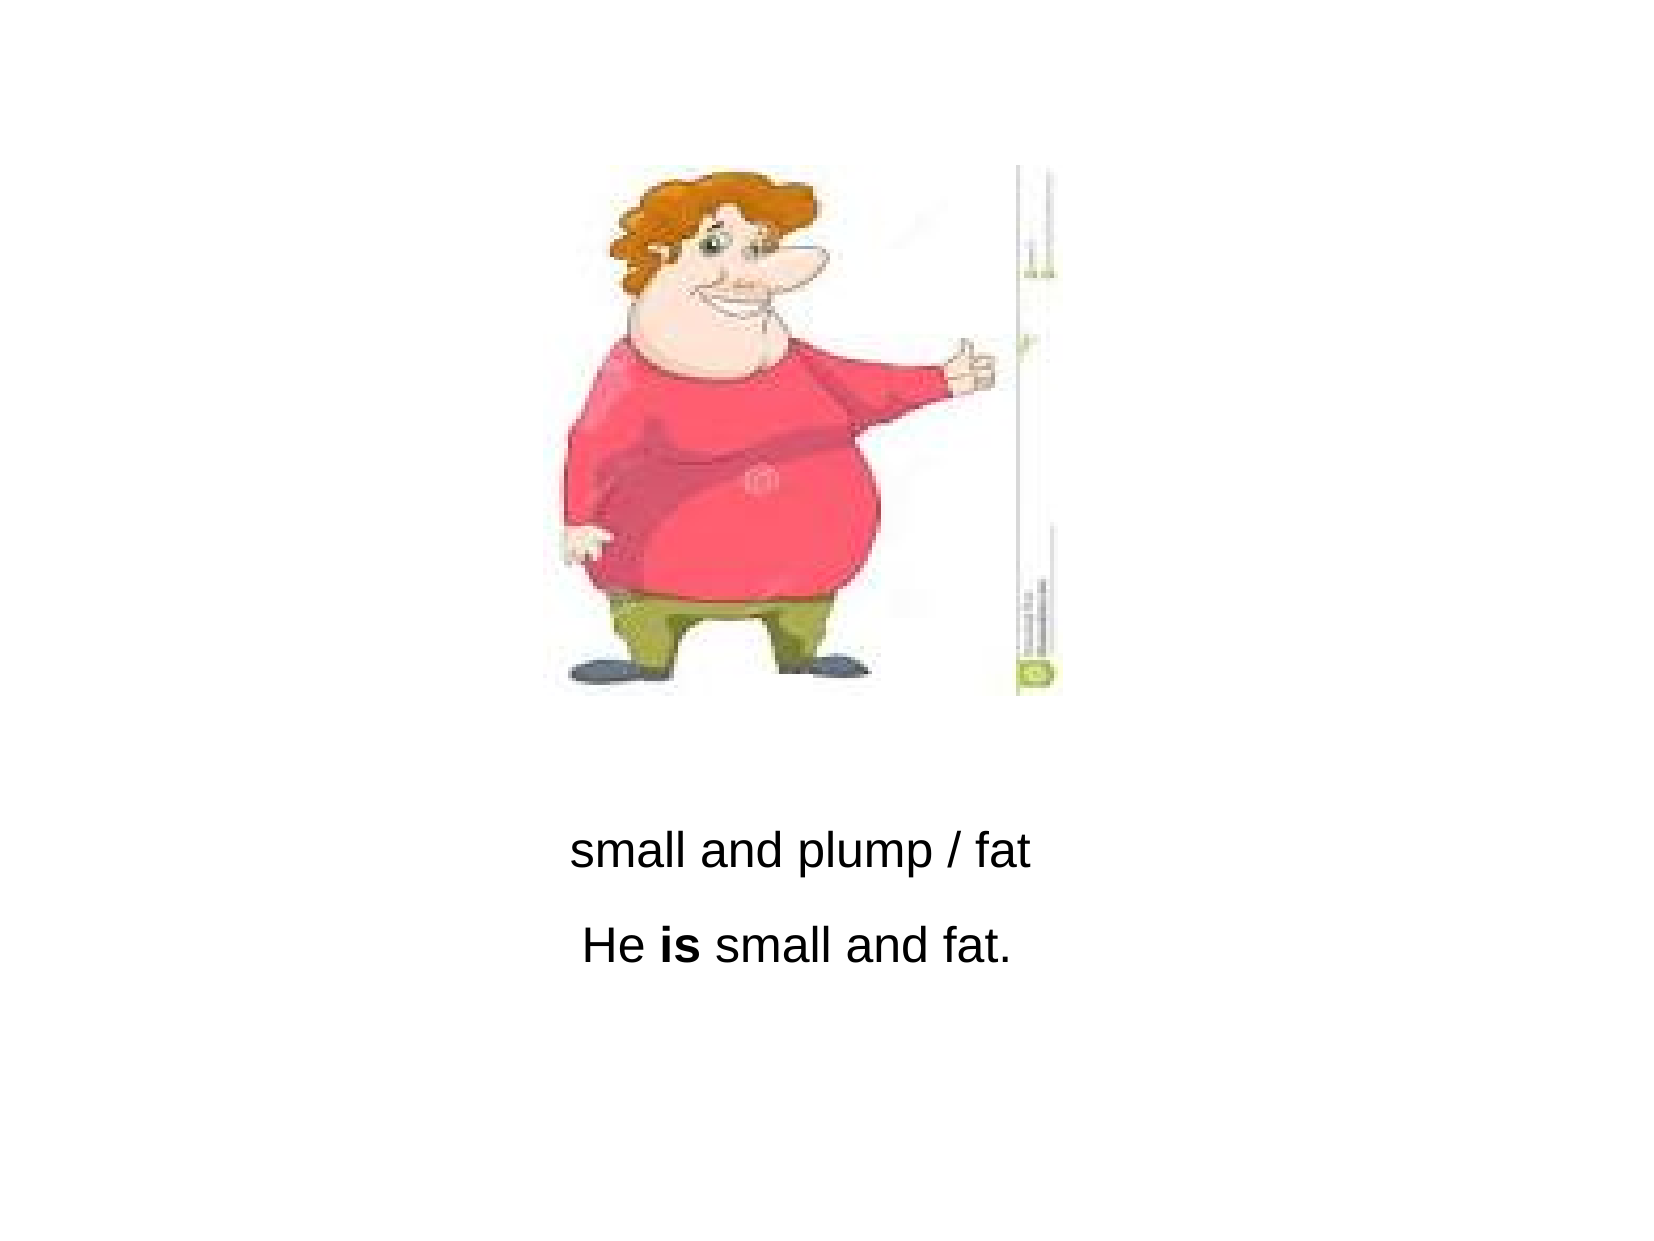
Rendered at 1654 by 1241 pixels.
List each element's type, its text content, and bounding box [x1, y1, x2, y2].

text_box He is small and fat. [566, 909, 1028, 981]
text_box small and plump / fat [555, 814, 1046, 886]
picture [543, 165, 1063, 696]
